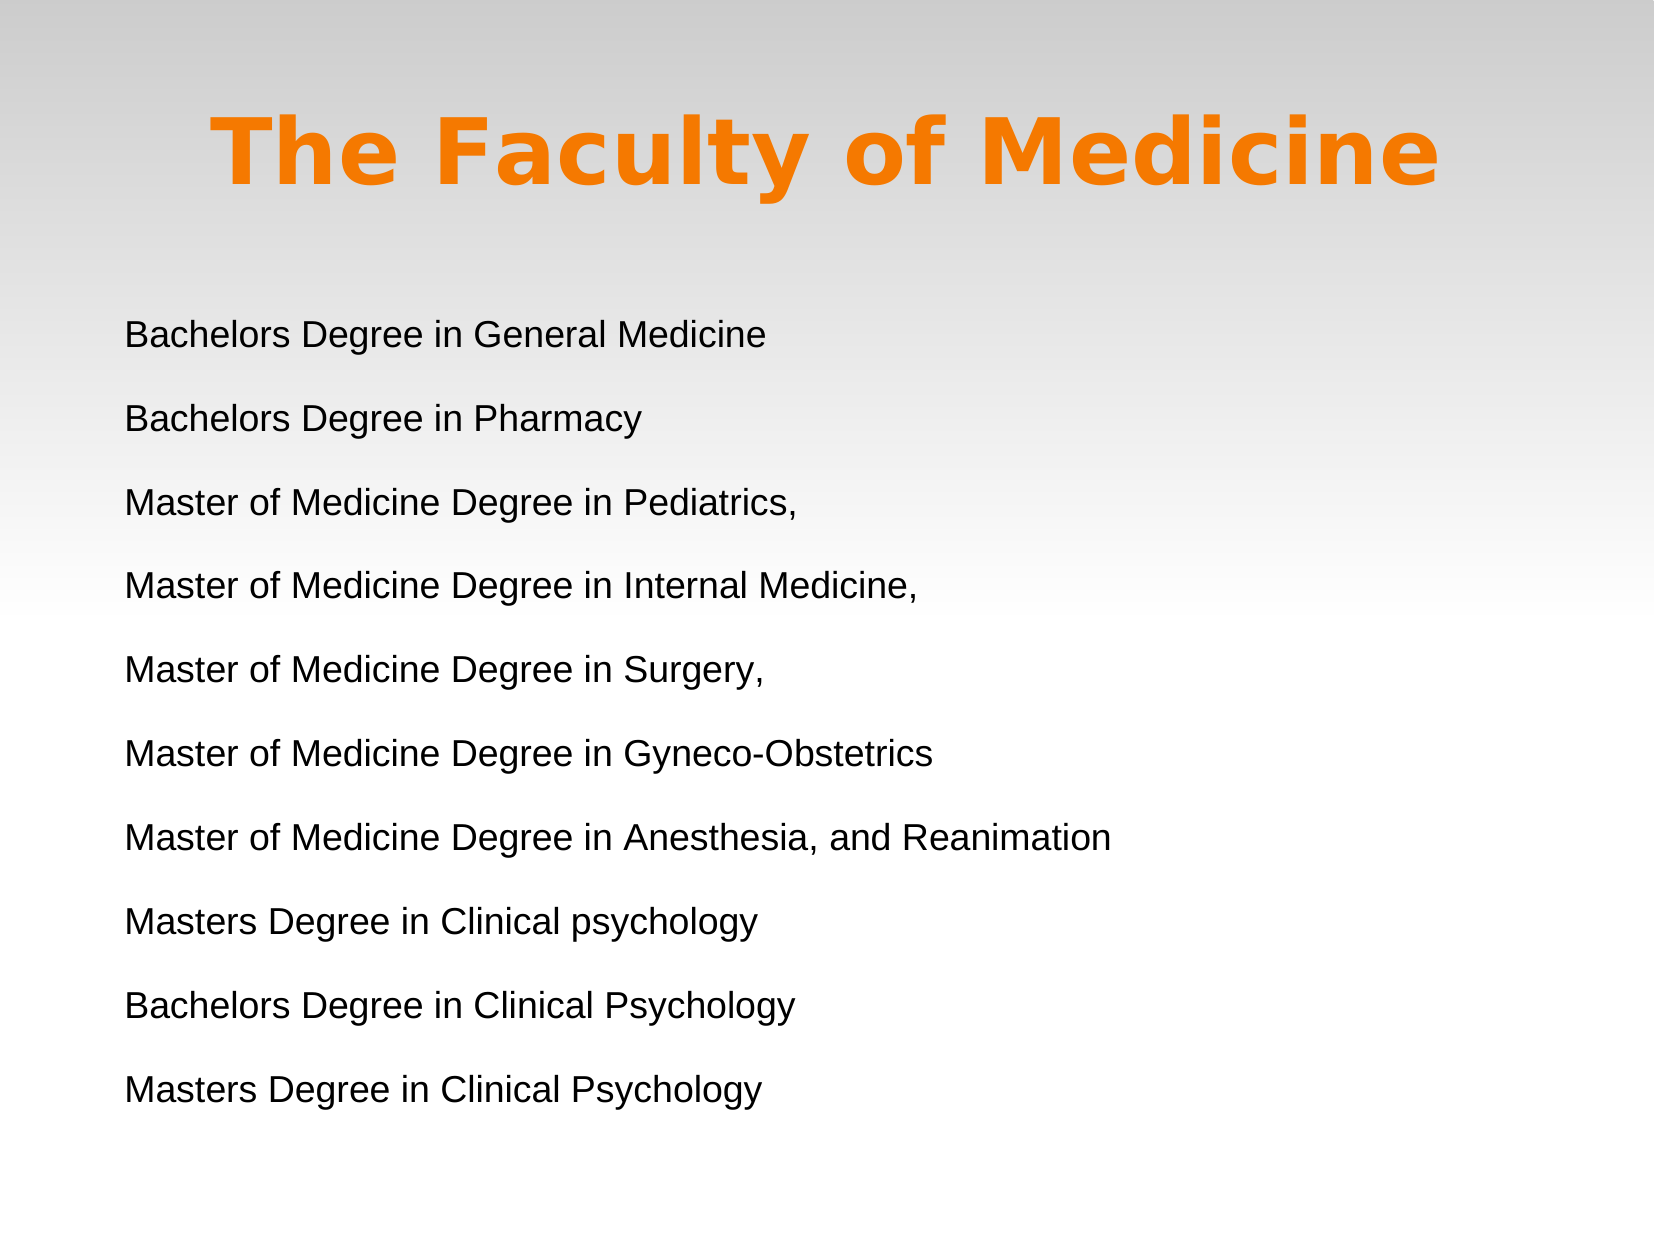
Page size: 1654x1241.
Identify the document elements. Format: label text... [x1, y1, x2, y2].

title The Faculty of Medicine [82, 49, 1571, 257]
subtitle Bachelors Degree in General Medicine Bachelors Degree in Pharmacy Master of Medicine Degree in Pediatrics, Master of Medicine Degree in Internal Medicine, Master of Medicine Degree in Surgery, Master of Medicine Degree in Gyneco-Obstetrics Master of Medicine Degree in Anesthesia, and Reanimation Masters Degree in Clinical psychology Bachelors Degree in Clinical Psychology Masters Degree in Clinical Psychology [124, 163, 1613, 1111]
